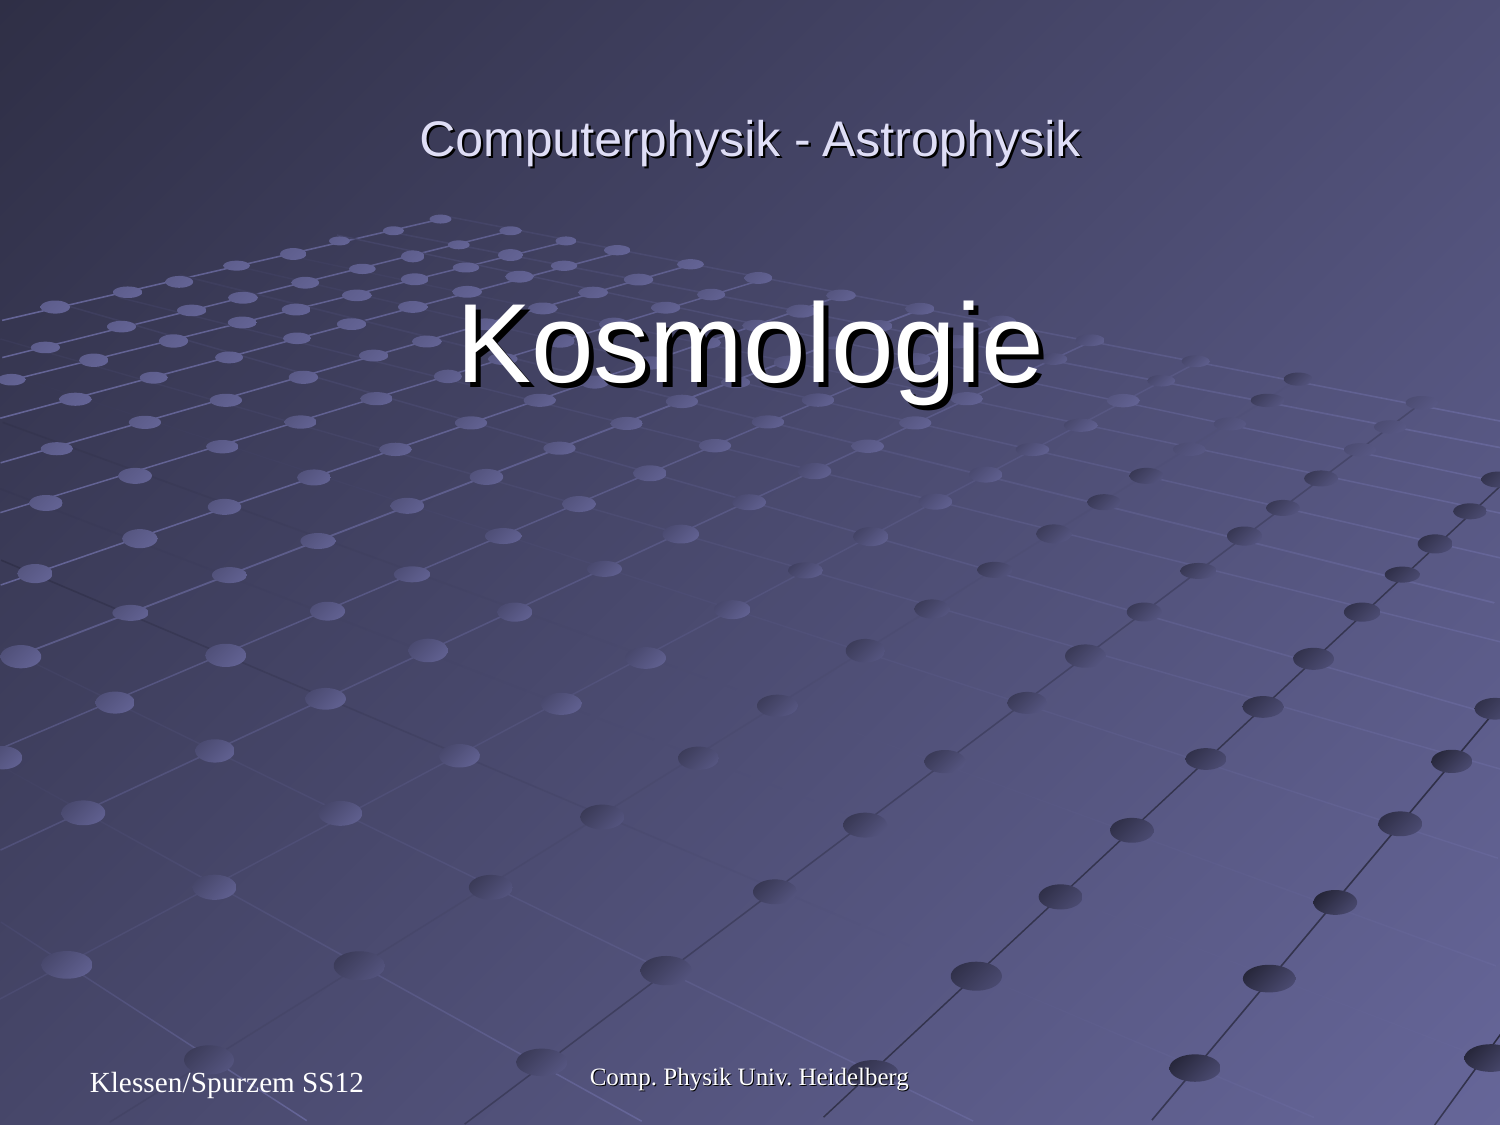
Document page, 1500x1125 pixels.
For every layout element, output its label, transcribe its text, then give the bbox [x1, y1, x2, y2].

title Computerphysik - Astrophysik [75, 45, 1426, 233]
list Kosmologie [75, 262, 1426, 1007]
